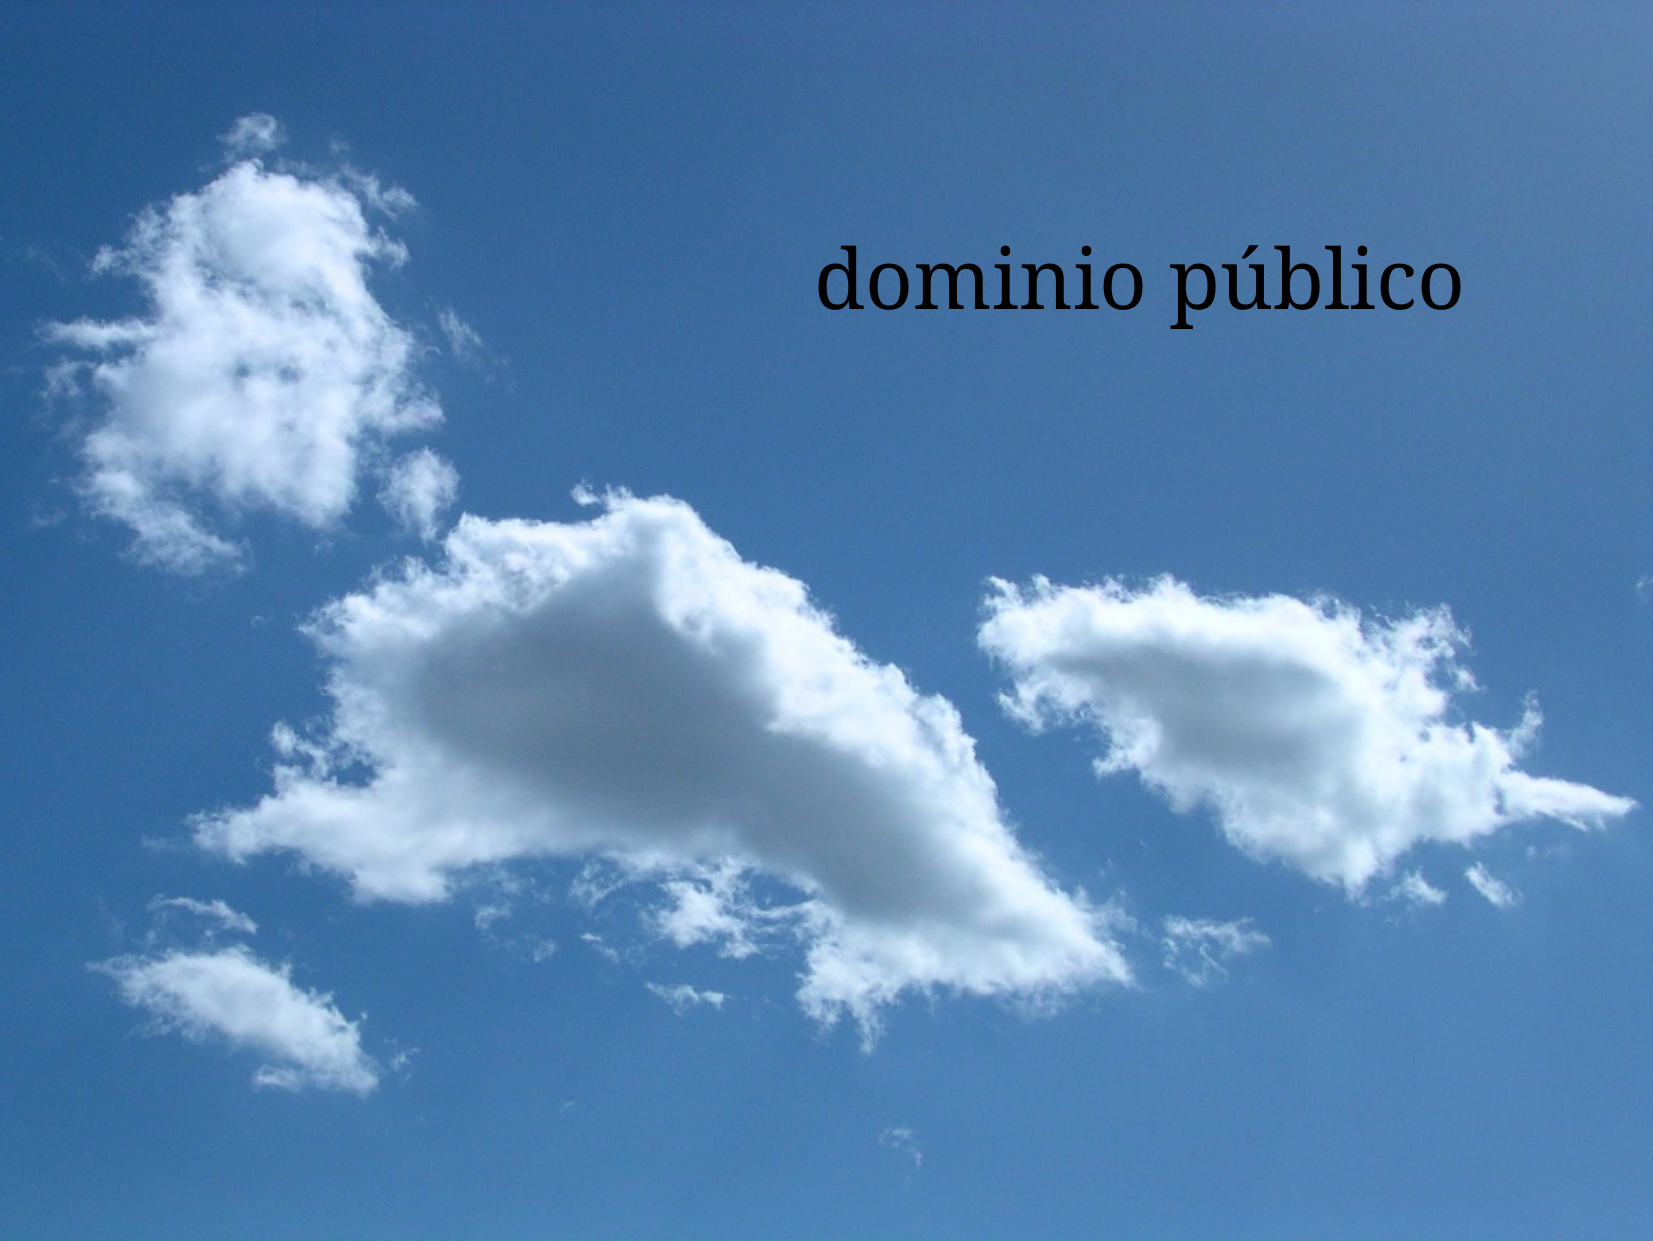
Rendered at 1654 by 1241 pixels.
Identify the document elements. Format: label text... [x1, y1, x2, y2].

text_box dominio público [800, 212, 1380, 311]
picture [0, 0, 1654, 1241]
